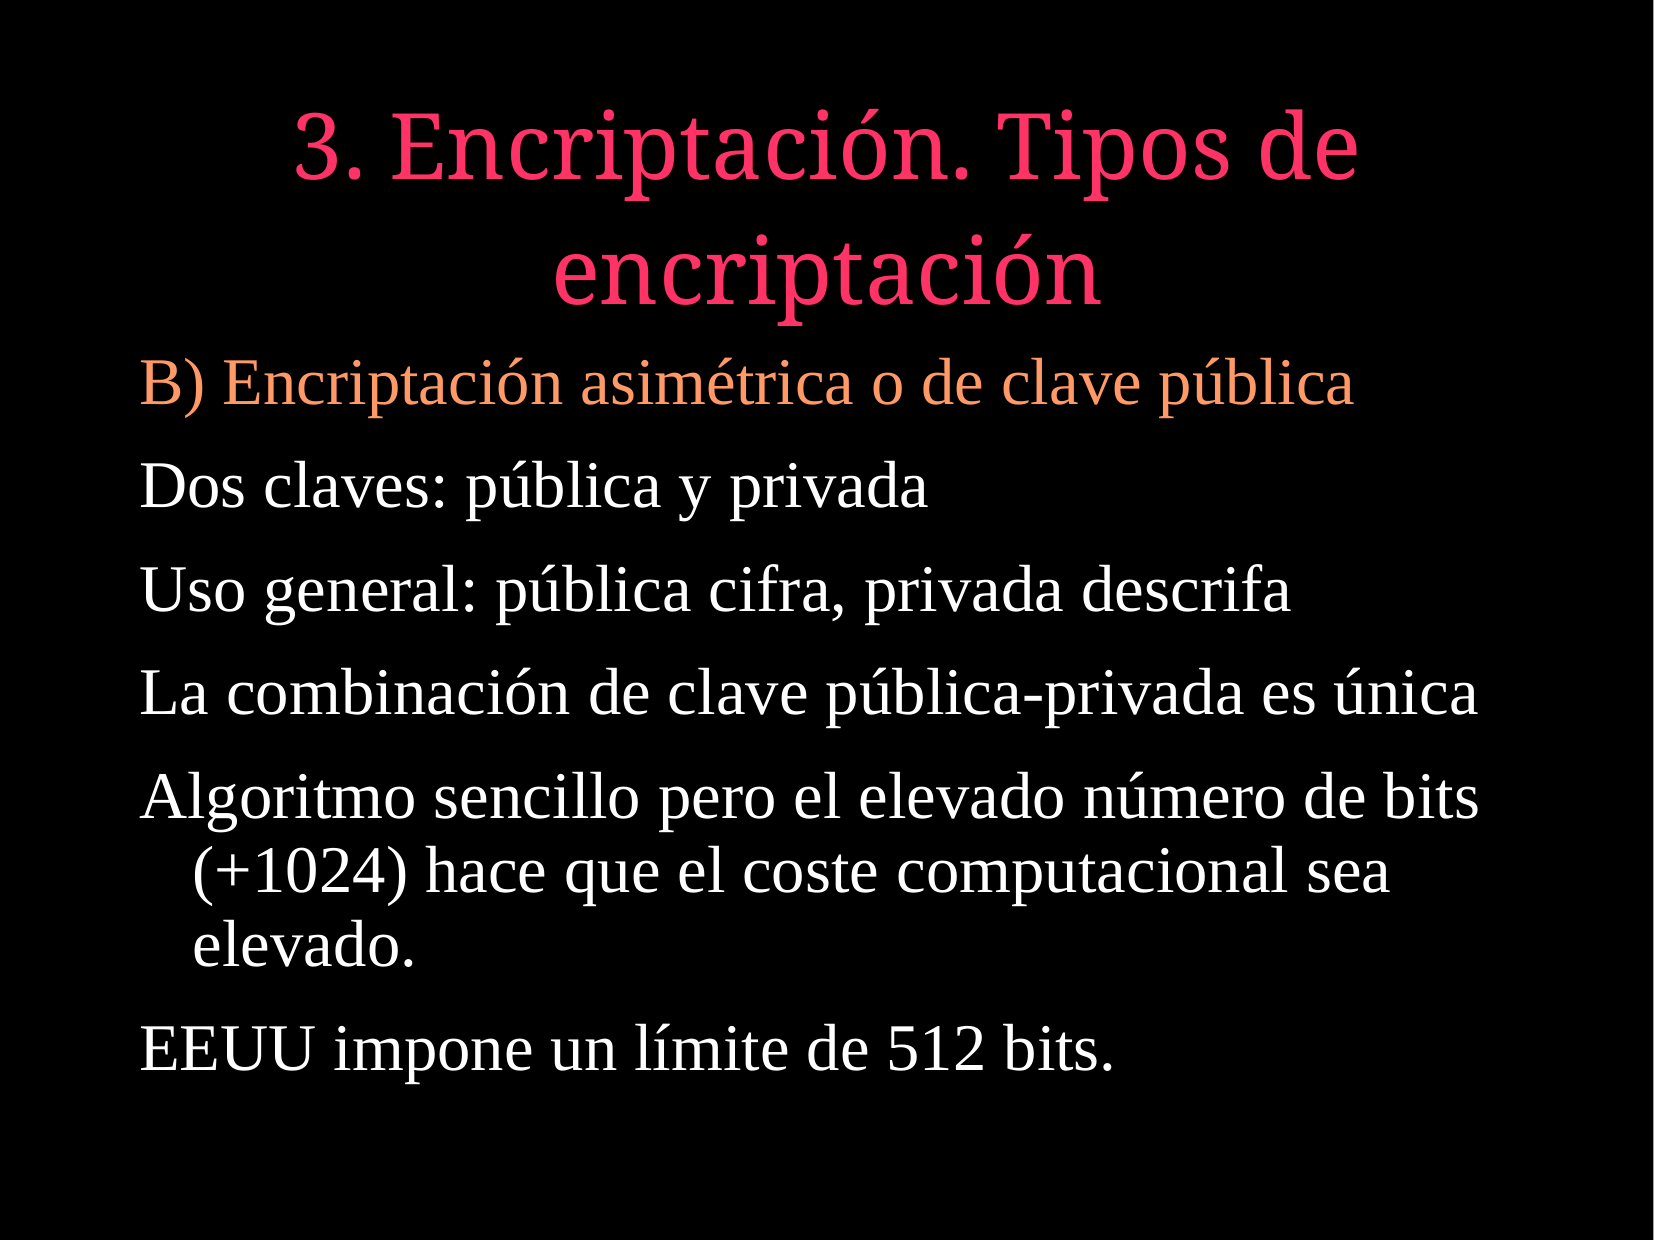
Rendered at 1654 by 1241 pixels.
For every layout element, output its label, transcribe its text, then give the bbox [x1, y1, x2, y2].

title 3. Encriptación. Tipos de encriptación [121, 82, 1534, 331]
list B) Encriptación asimétrica o de clave pública Dos claves: pública y privada Uso general: pública cifra, privada descrifa La combinación de clave pública-privada es única Algoritmo sencillo pero el elevado número de bits (+1024) hace que el coste computacional sea elevado. EEUU impone un límite de 512 bits. [121, 344, 1534, 1159]
